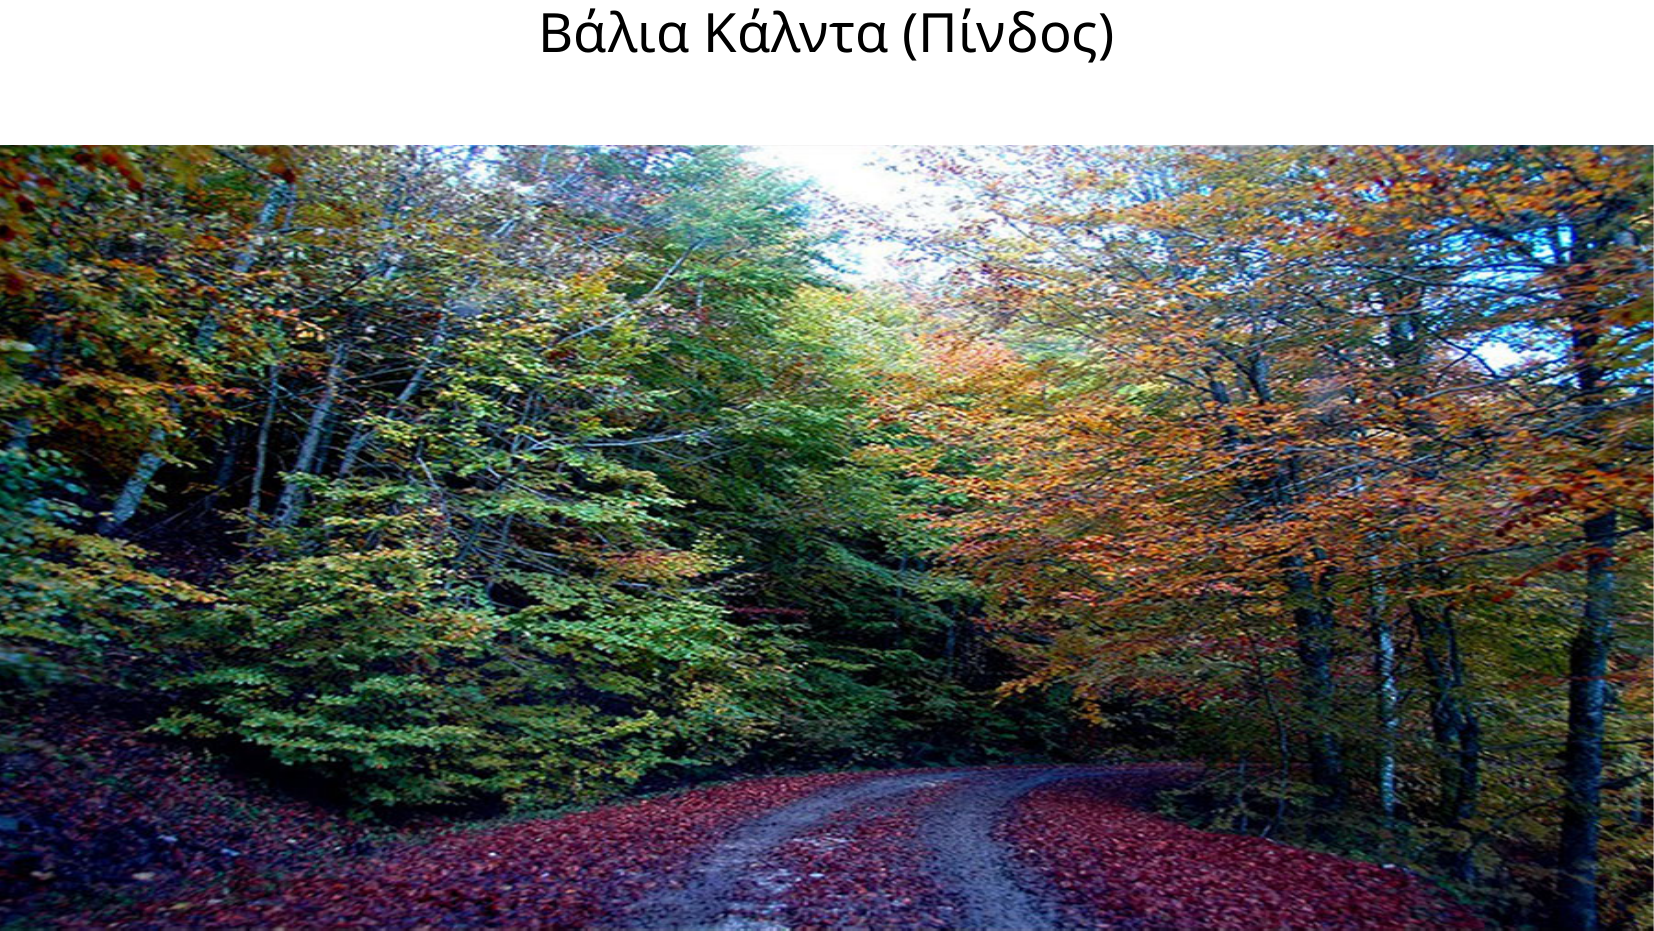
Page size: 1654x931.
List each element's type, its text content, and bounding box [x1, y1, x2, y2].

title Βάλια Κάλντα (Πίνδος) [82, 0, 1571, 109]
picture [0, 145, 1654, 931]
